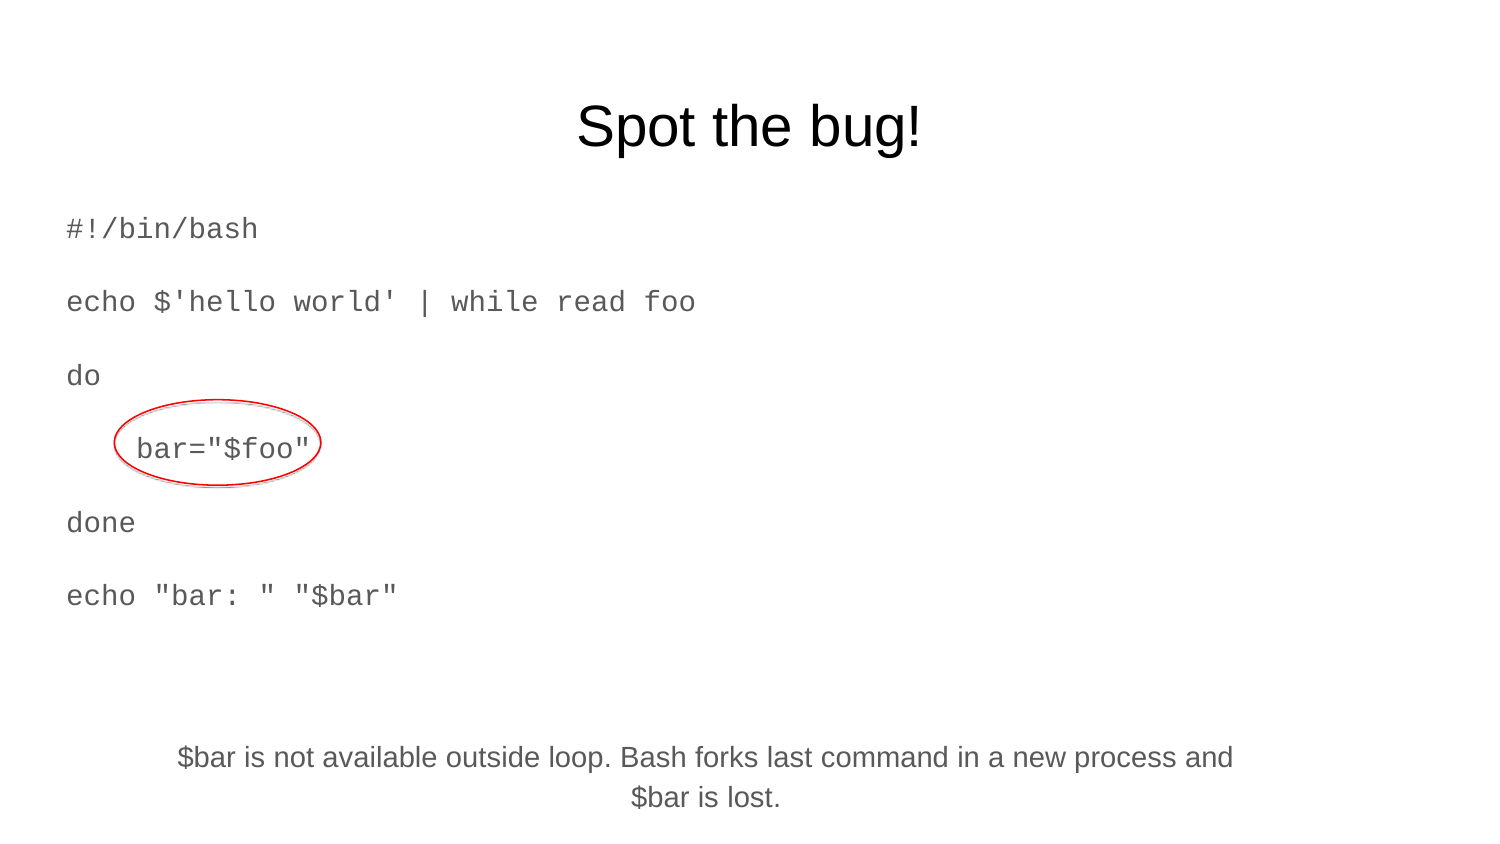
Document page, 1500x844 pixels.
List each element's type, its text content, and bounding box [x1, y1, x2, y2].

text_box $bar is not available outside loop. Bash forks last command in a new process and $bar is lost. [150, 717, 1263, 800]
title Spot the bug! [51, 72, 1449, 167]
list #!/bin/bash echo $'hello world' | while read foo do bar="$foo" done echo "bar: " "$bar" [51, 189, 1449, 641]
